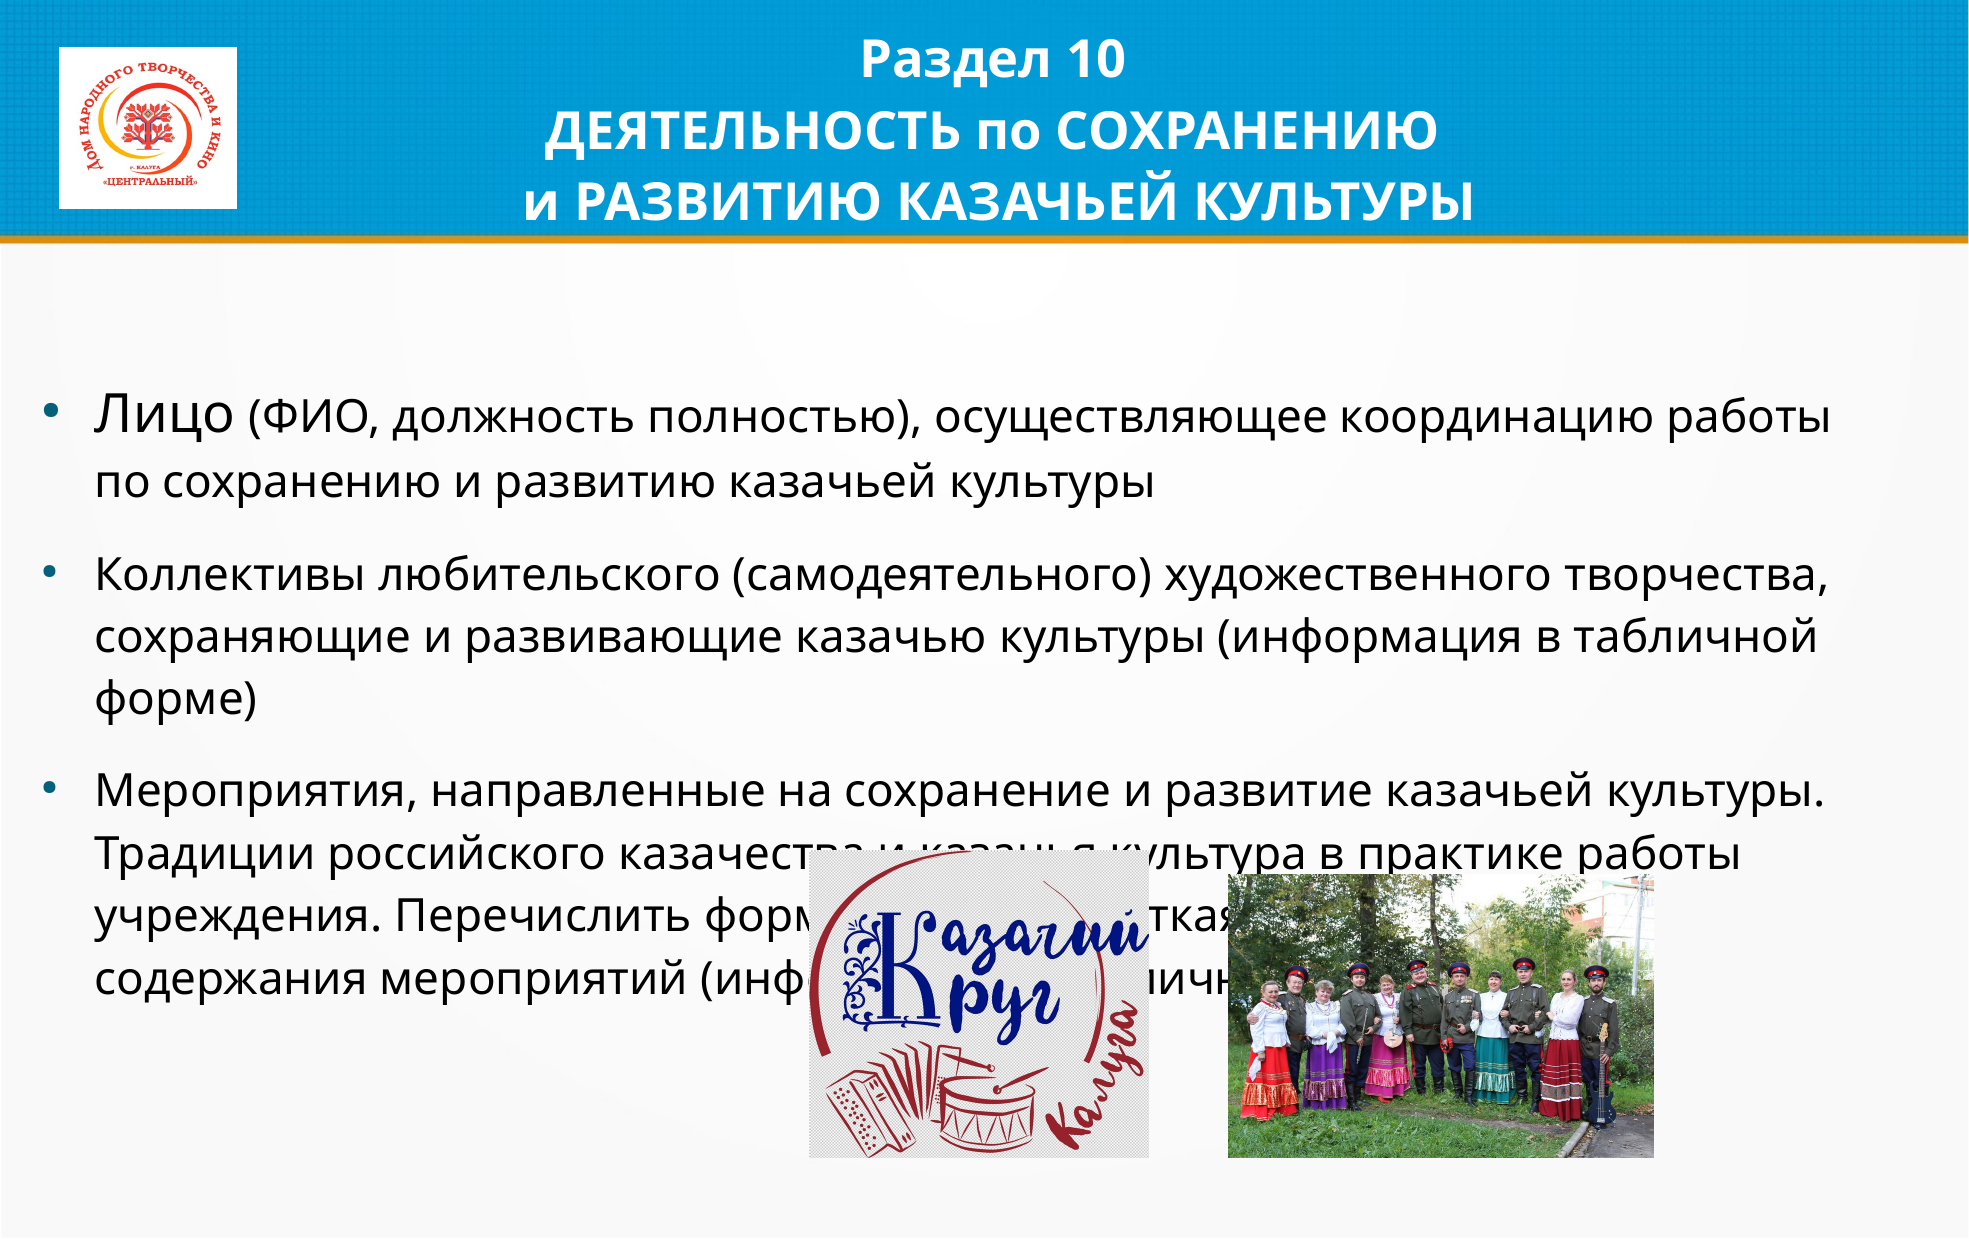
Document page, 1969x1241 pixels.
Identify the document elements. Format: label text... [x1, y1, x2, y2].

picture [60, 48, 236, 208]
picture [0, 233, 1969, 1241]
list Лицо (ФИО, должность полностью), осуществляющее координацию работы по сохранению и развитию казачьей культуры Коллективы любительского (самодеятельного) художественного творчества, сохраняющие и развивающие казачью культуры (информация в табличной форме) Мероприятия, направленные на сохранение и развитие казачьей культуры. Традиции российского казачества и казачья культура в практике работы учреждения. Перечислить формы работы. Краткая характеристика содержания мероприятий (информация в табличной форме) [23, 271, 1890, 1182]
title Раздел 10 ДЕЯТЕЛЬНОСТЬ по СОХРАНЕНИЮ и РАЗВИТИЮ КАЗАЧЬЕЙ КУЛЬТУРЫ [98, 19, 1902, 237]
